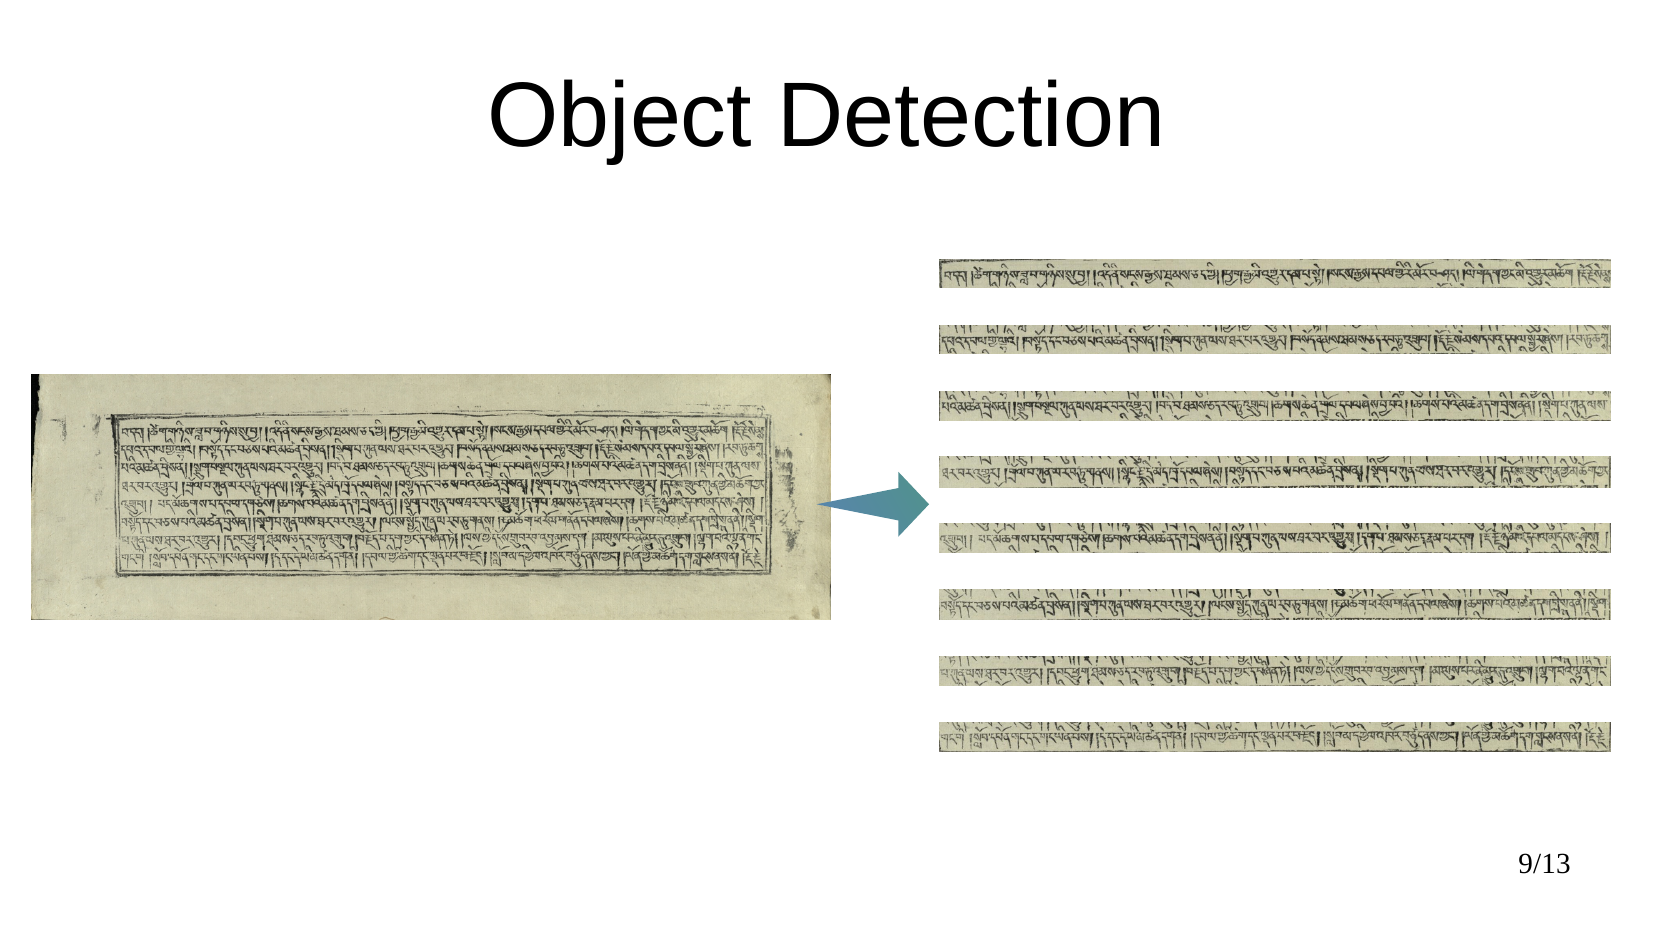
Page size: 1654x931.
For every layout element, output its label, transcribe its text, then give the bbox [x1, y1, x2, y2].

picture [939, 523, 1611, 553]
picture [31, 374, 831, 620]
picture [939, 456, 1611, 488]
picture [939, 589, 1611, 620]
title Object Detection [82, 37, 1571, 193]
picture [939, 259, 1611, 288]
picture [939, 325, 1611, 354]
text_box [816, 471, 930, 537]
picture [939, 722, 1611, 752]
picture [939, 391, 1611, 421]
picture [939, 656, 1611, 686]
